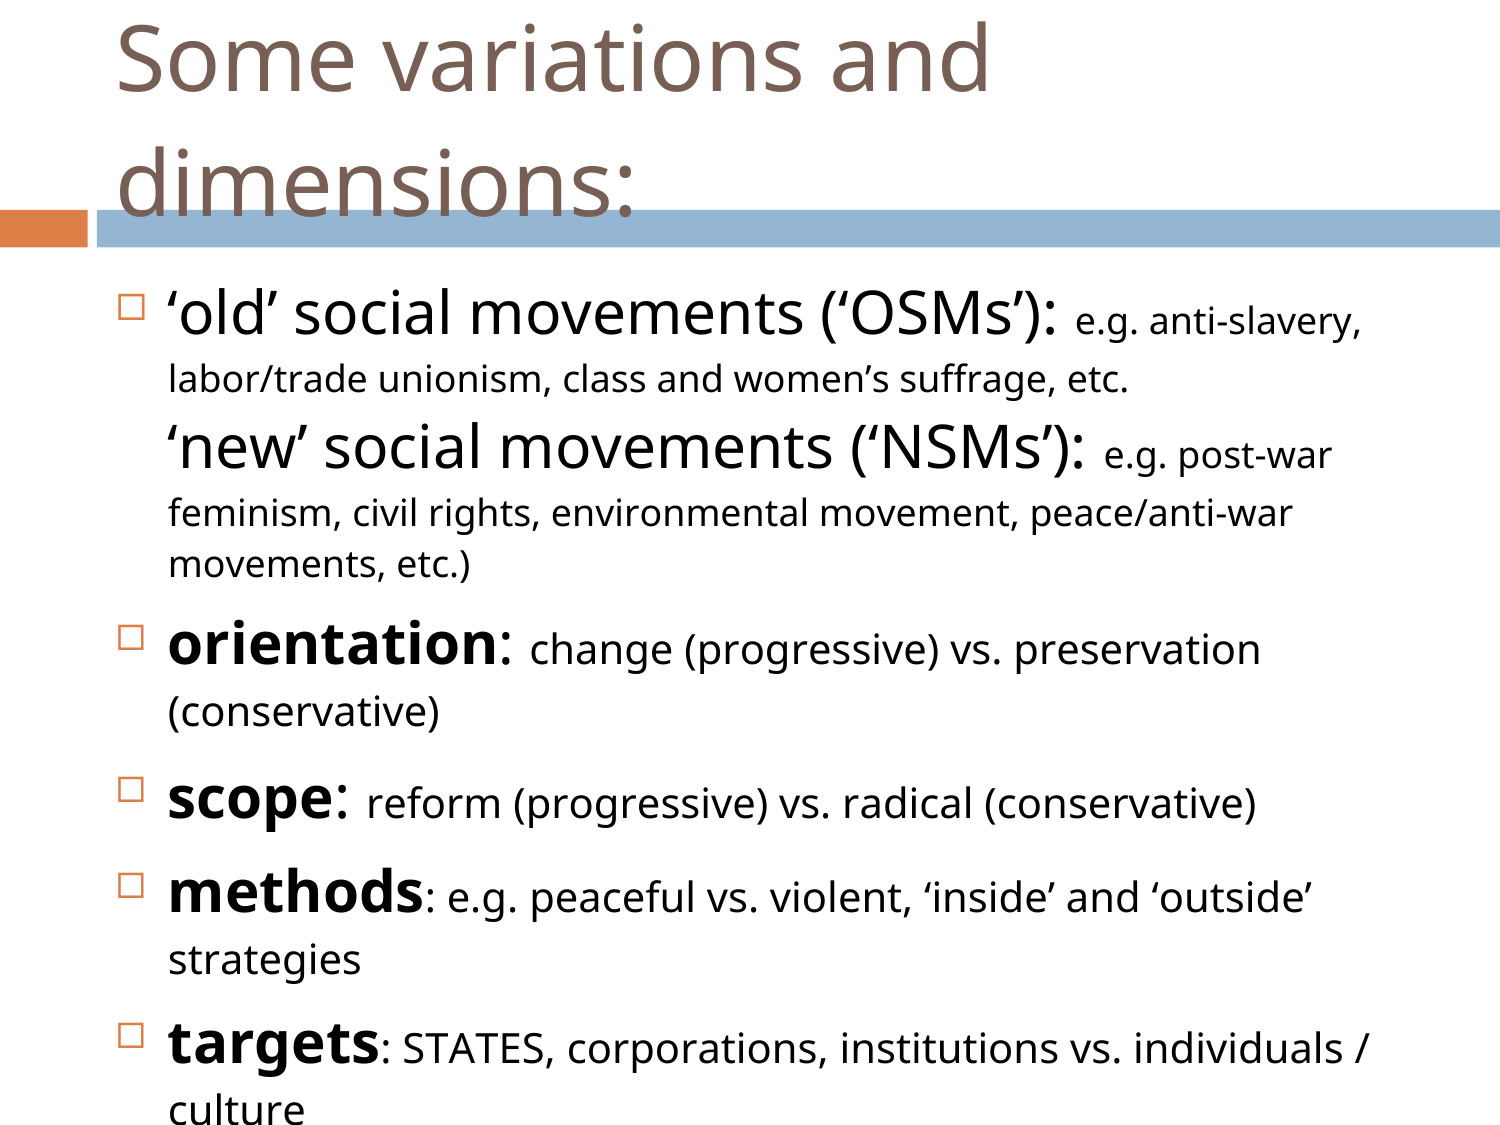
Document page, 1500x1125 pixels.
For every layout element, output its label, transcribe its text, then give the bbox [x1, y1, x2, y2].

list ‘old’ social movements (‘OSMs’): e.g. anti-slavery, labor/trade unionism, class and women’s suffrage, etc. ‘new’ social movements (‘NSMs’): e.g. post-war feminism, civil rights, environmental movement, peace/anti-war movements, etc.) orientation: change (progressive) vs. preservation (conservative) scope: reform (progressive) vs. radical (conservative) methods: e.g. peaceful vs. violent, ‘inside’ and ‘outside’ strategies targets: STATES, corporations, institutions vs. individuals / culture scale: local, global, and some combination [100, 262, 1438, 1001]
title Some variations and dimensions: [100, 37, 1438, 201]
